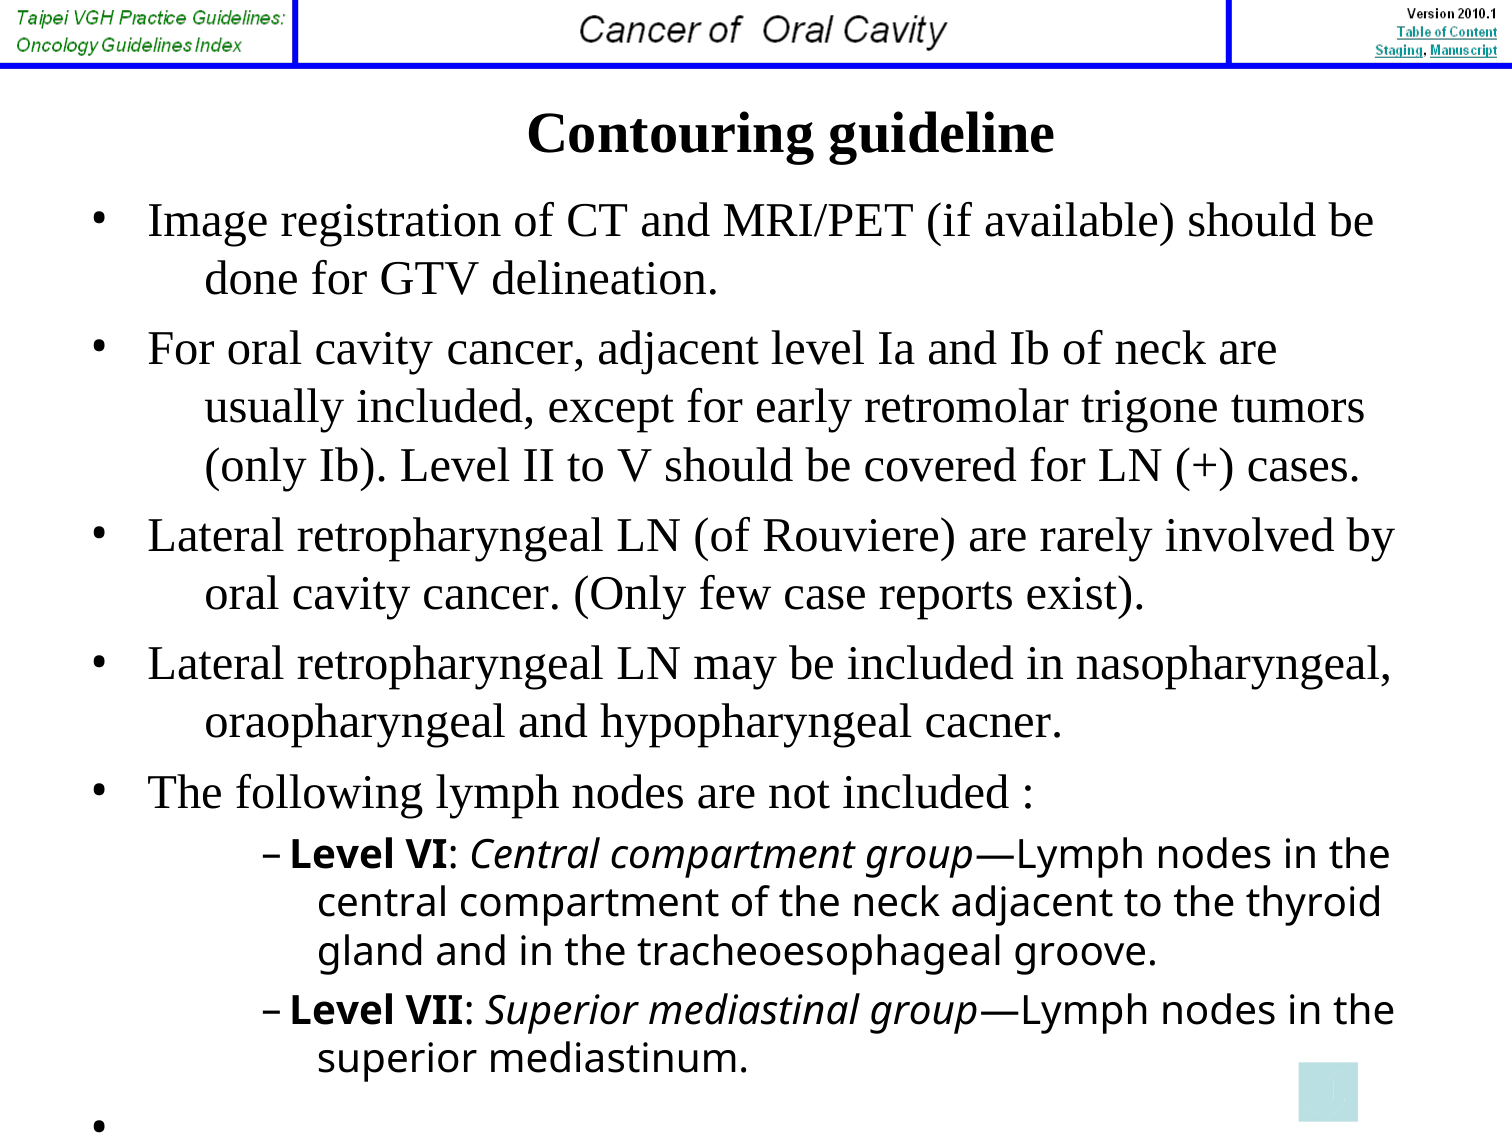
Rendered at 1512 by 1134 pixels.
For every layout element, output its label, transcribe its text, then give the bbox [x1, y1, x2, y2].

list Image registration of CT and MRI/PET (if available) should be done for GTV delineation. For oral cavity cancer, adjacent level Ia and Ib of neck are usually included, except for early retromolar trigone tumors (only Ib). Level II to V should be covered for LN (+) cases. Lateral retropharyngeal LN (of Rouviere) are rarely involved by oral cavity cancer. (Only few case reports exist). Lateral retropharyngeal LN may be included in nasopharyngeal, oraopharyngeal and hypopharyngeal cacner. The following lymph nodes are not included : Level VI: Central compartment group—Lymph nodes in the central compartment of the neck adjacent to the thyroid gland and in the tracheoesophageal groove. Level VII: Superior mediastinal group—Lymph nodes in the superior mediastinum. [75, 180, 1436, 1107]
title Contouring guideline [134, 86, 1448, 155]
